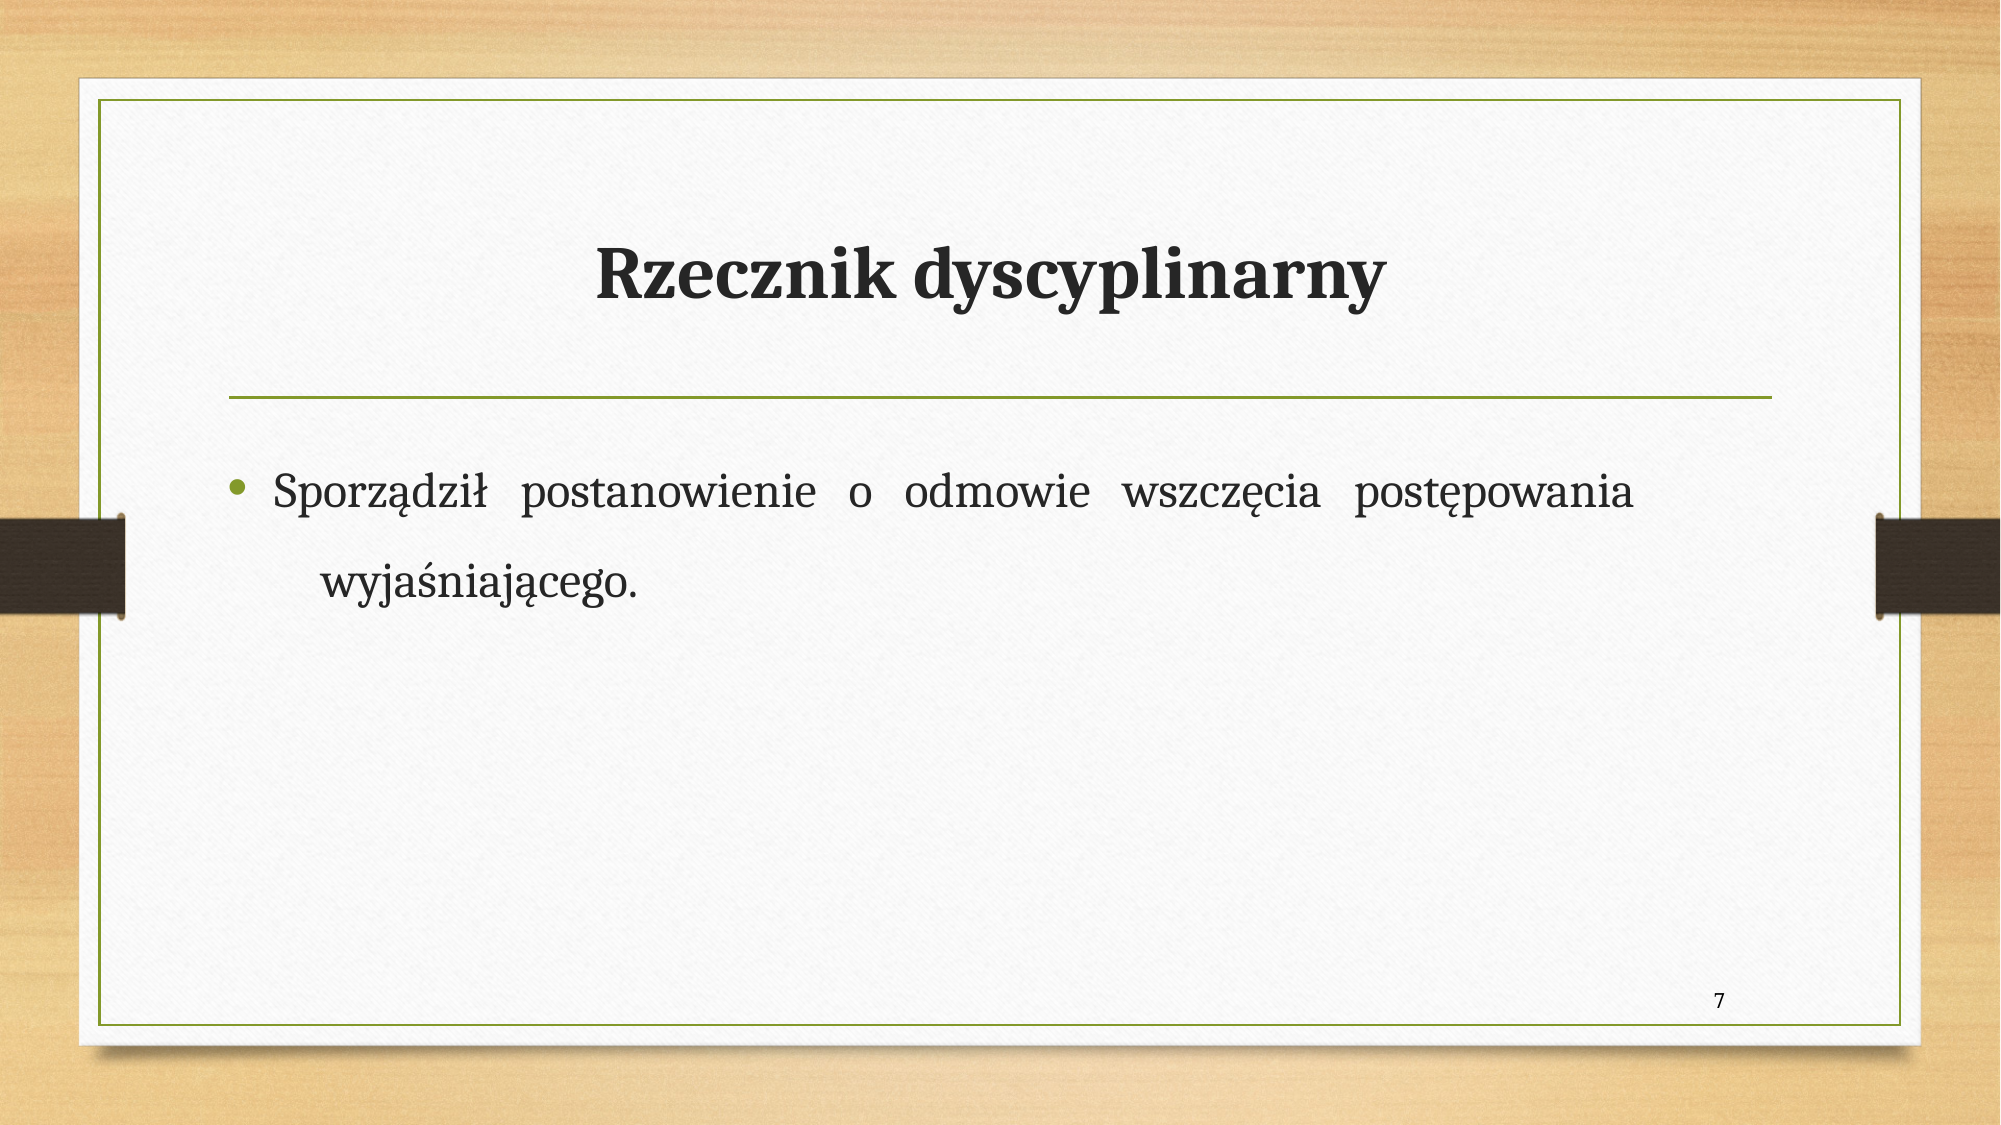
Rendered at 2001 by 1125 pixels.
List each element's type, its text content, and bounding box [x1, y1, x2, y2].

title Rzecznik dyscyplinarny [212, 161, 1788, 376]
text_box [1698, 979, 1788, 1026]
list Sporządził postanowienie o odmowie wszczęcia postępowania wyjaśniającego. [212, 419, 1788, 964]
